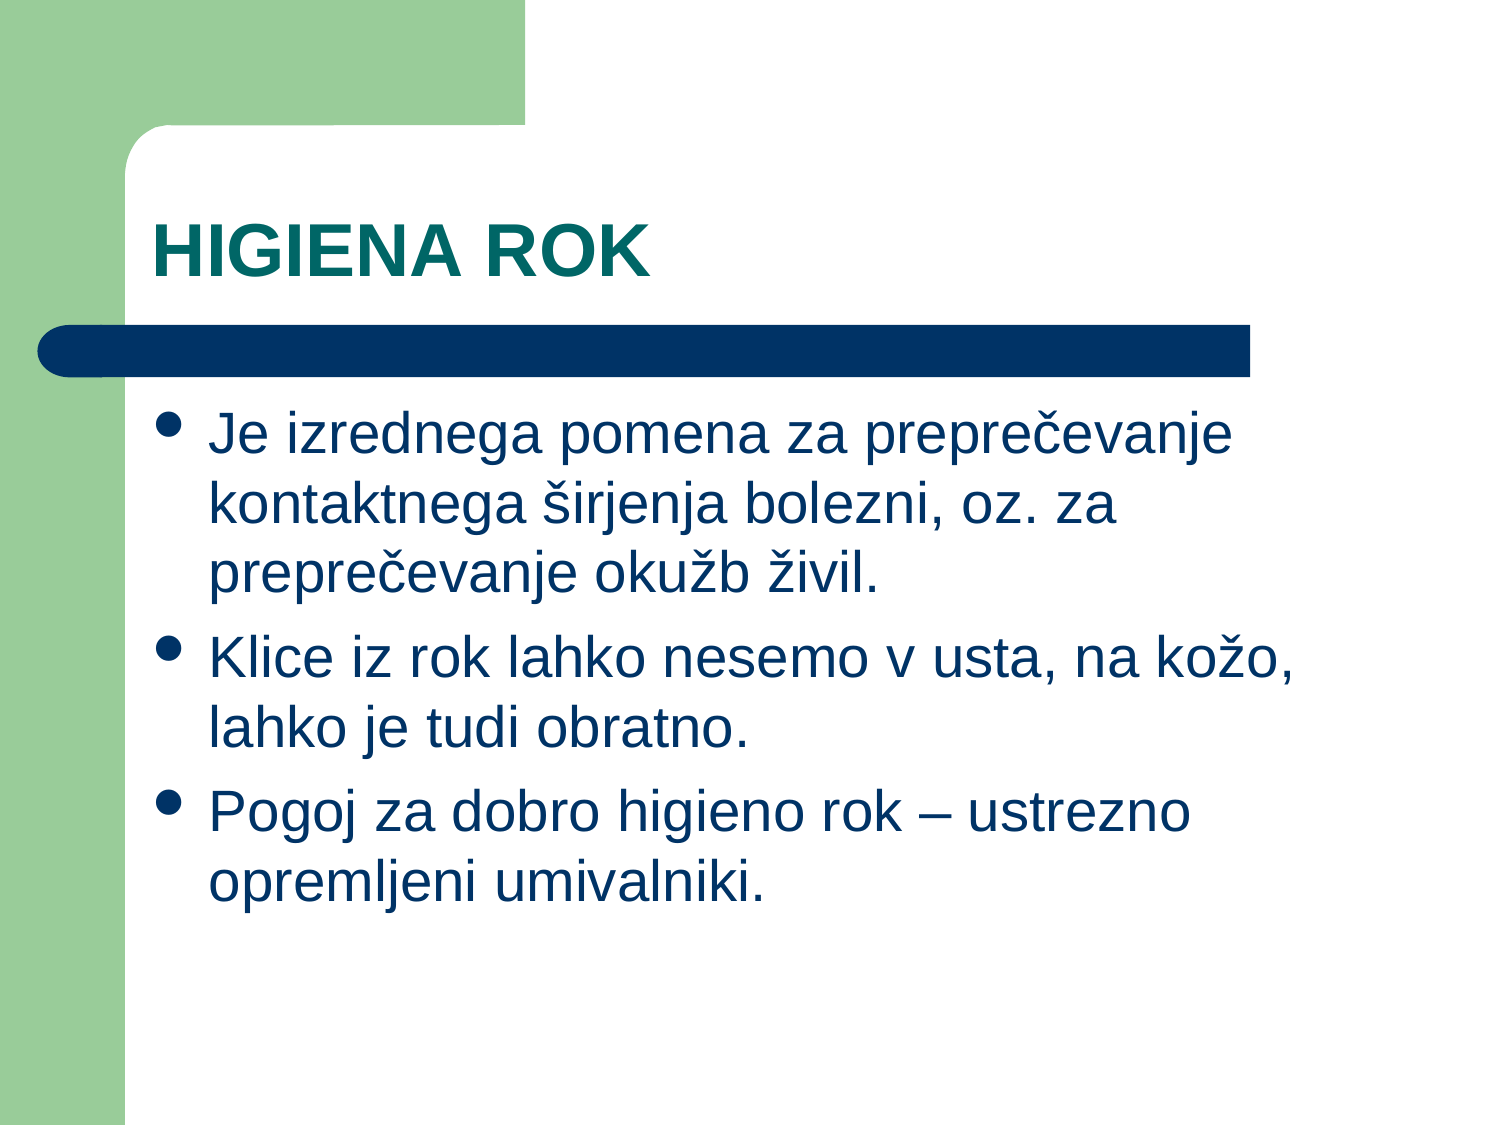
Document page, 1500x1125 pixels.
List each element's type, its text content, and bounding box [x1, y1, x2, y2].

list Je izrednega pomena za preprečevanje kontaktnega širjenja bolezni, oz. za preprečevanje okužb živil. Klice iz rok lahko nesemo v usta, na kožo, lahko je tudi obratno. Pogoj za dobro higieno rok – ustrezno opremljeni umivalniki. [137, 387, 1400, 999]
title HIGIENA ROK [136, 136, 1414, 301]
